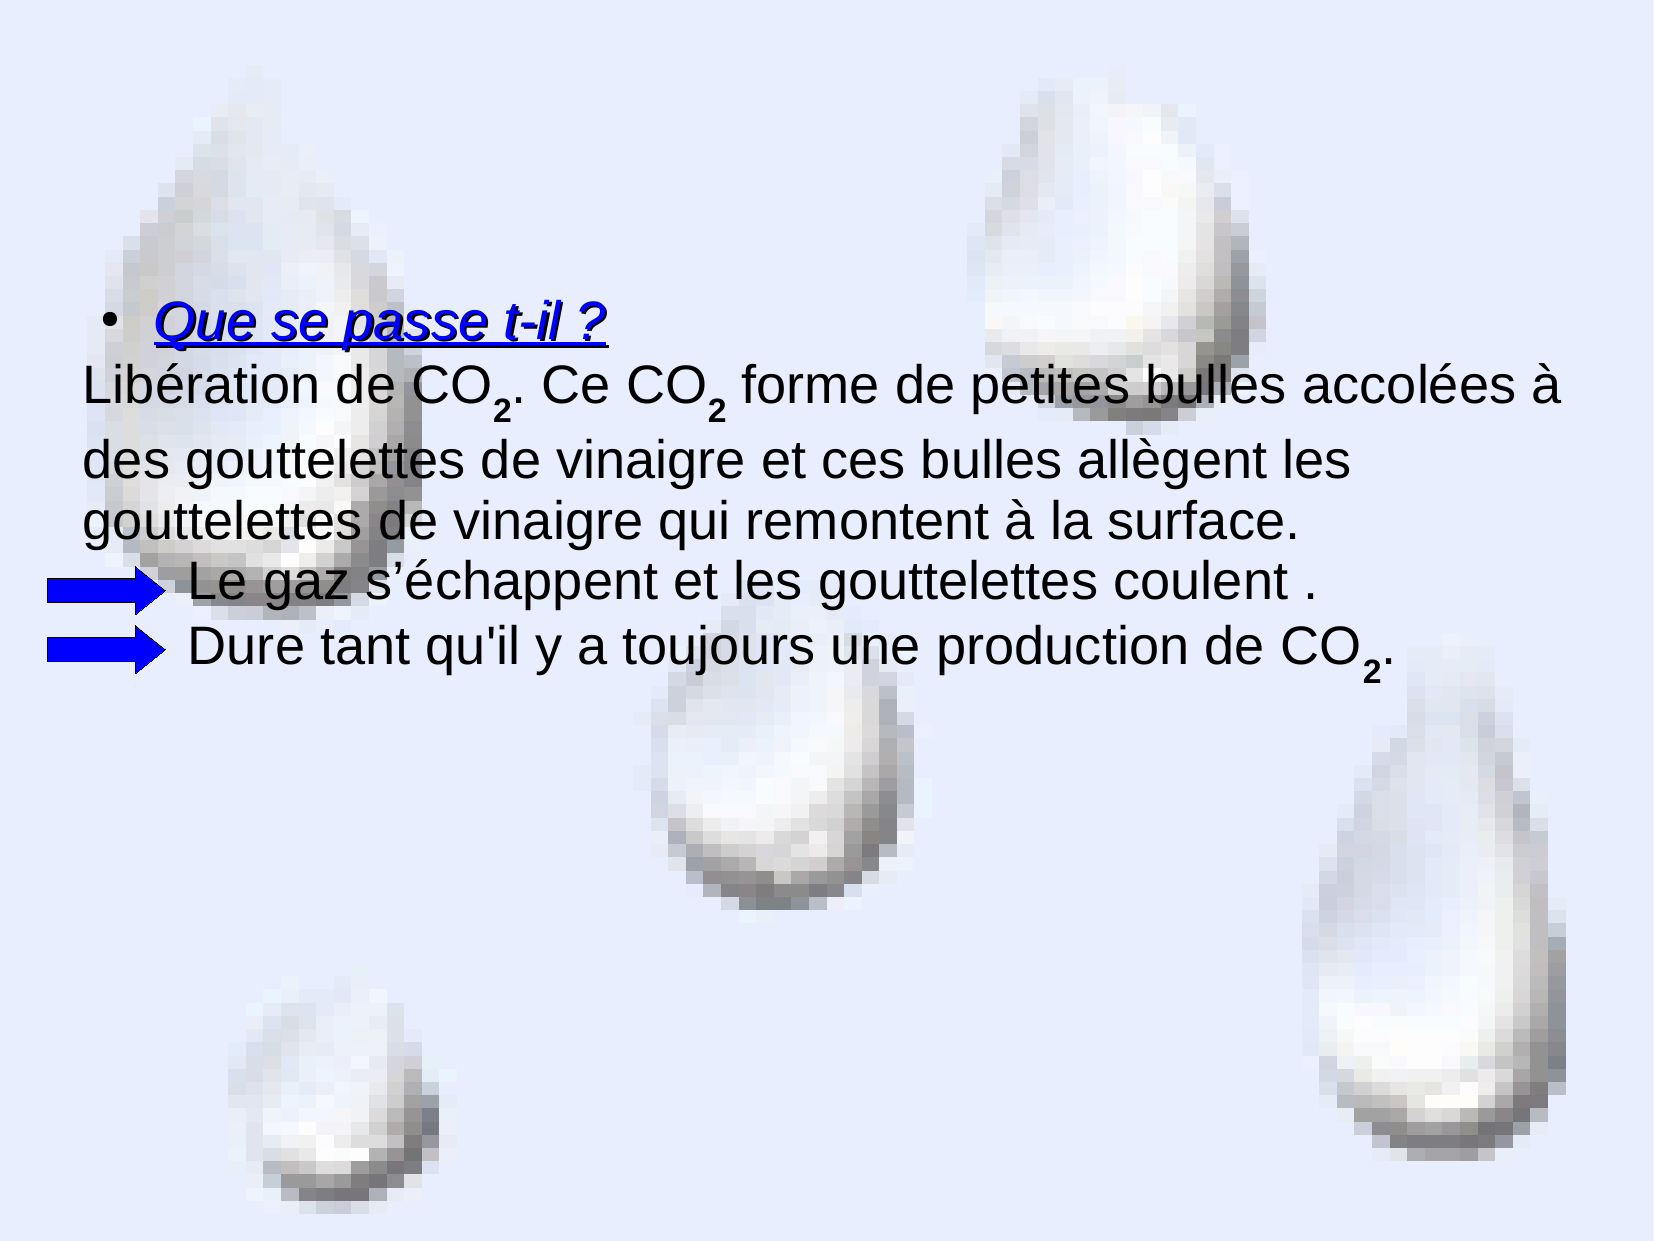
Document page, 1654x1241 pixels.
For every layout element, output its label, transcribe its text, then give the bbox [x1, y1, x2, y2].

list Que se passe t-il ? Libération de CO2. Ce CO2 forme de petites bulles accolées à des gouttelettes de vinaigre et ces bulles allègent les gouttelettes de vinaigre qui remontent à la surface. Le gaz s’échappent et les gouttelettes coulent . Dure tant qu'il y a toujours une production de CO2. [82, 290, 1571, 1109]
picture [0, 0, 1654, 1241]
text_box [47, 566, 166, 615]
text_box [47, 625, 166, 674]
